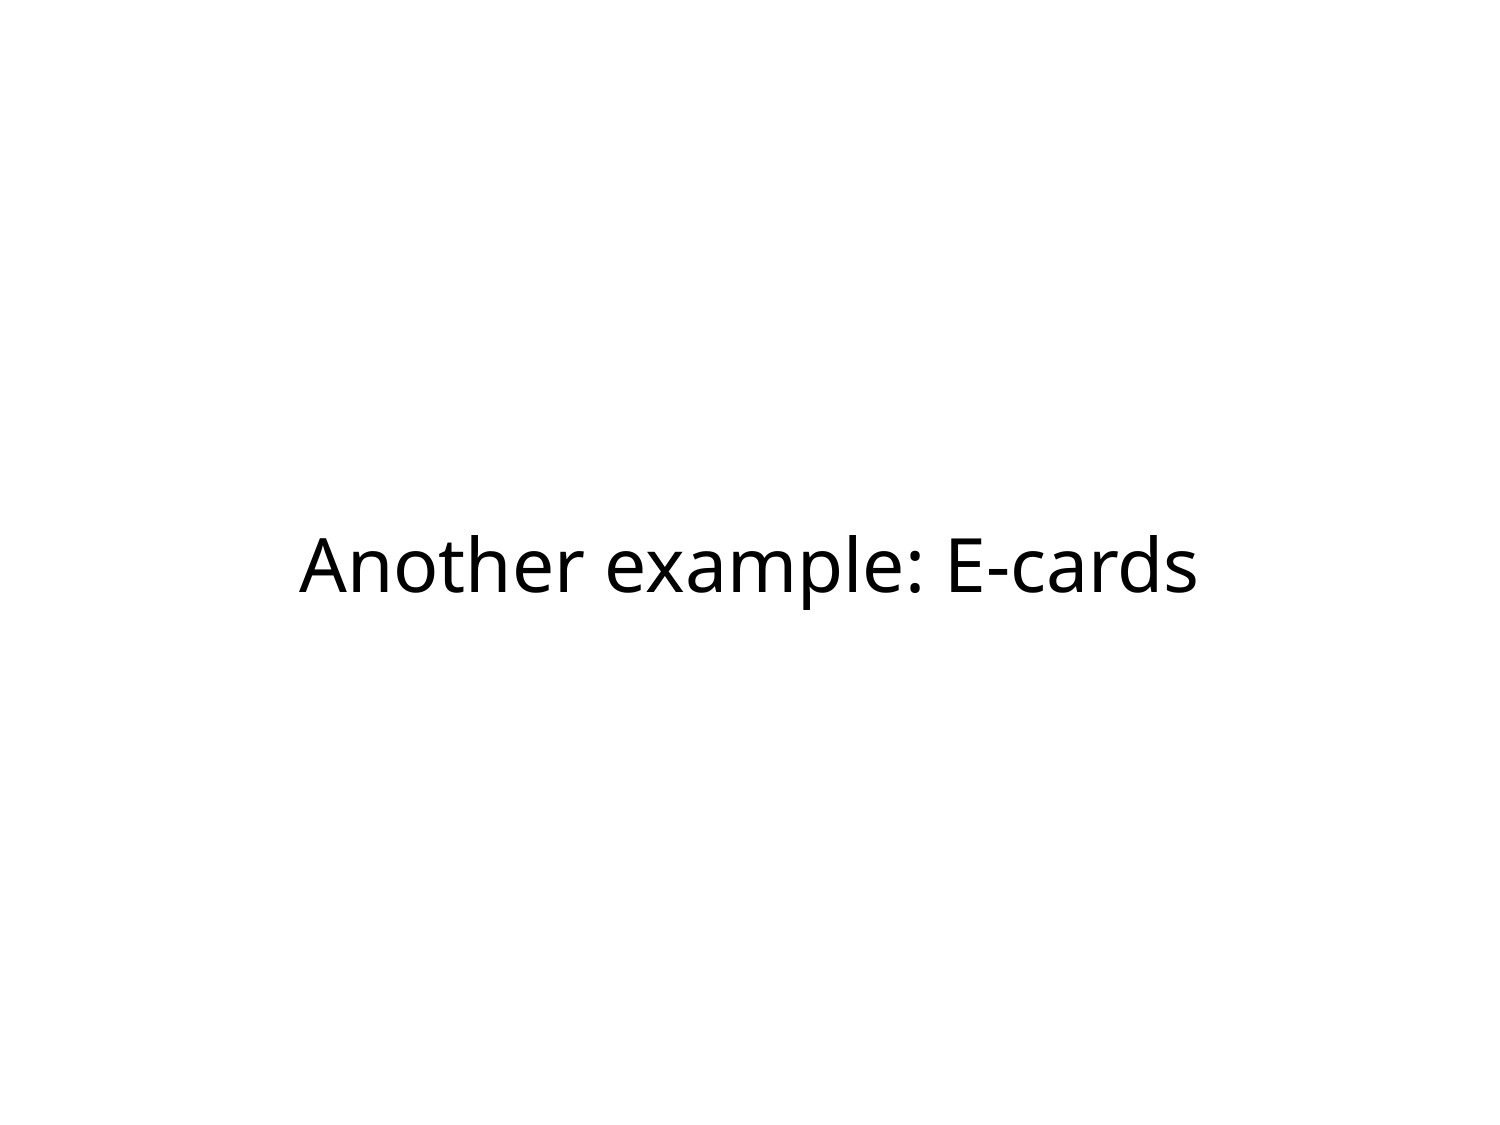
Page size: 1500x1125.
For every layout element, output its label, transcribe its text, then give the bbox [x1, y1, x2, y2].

title Another example: E-cards [51, 470, 1449, 655]
